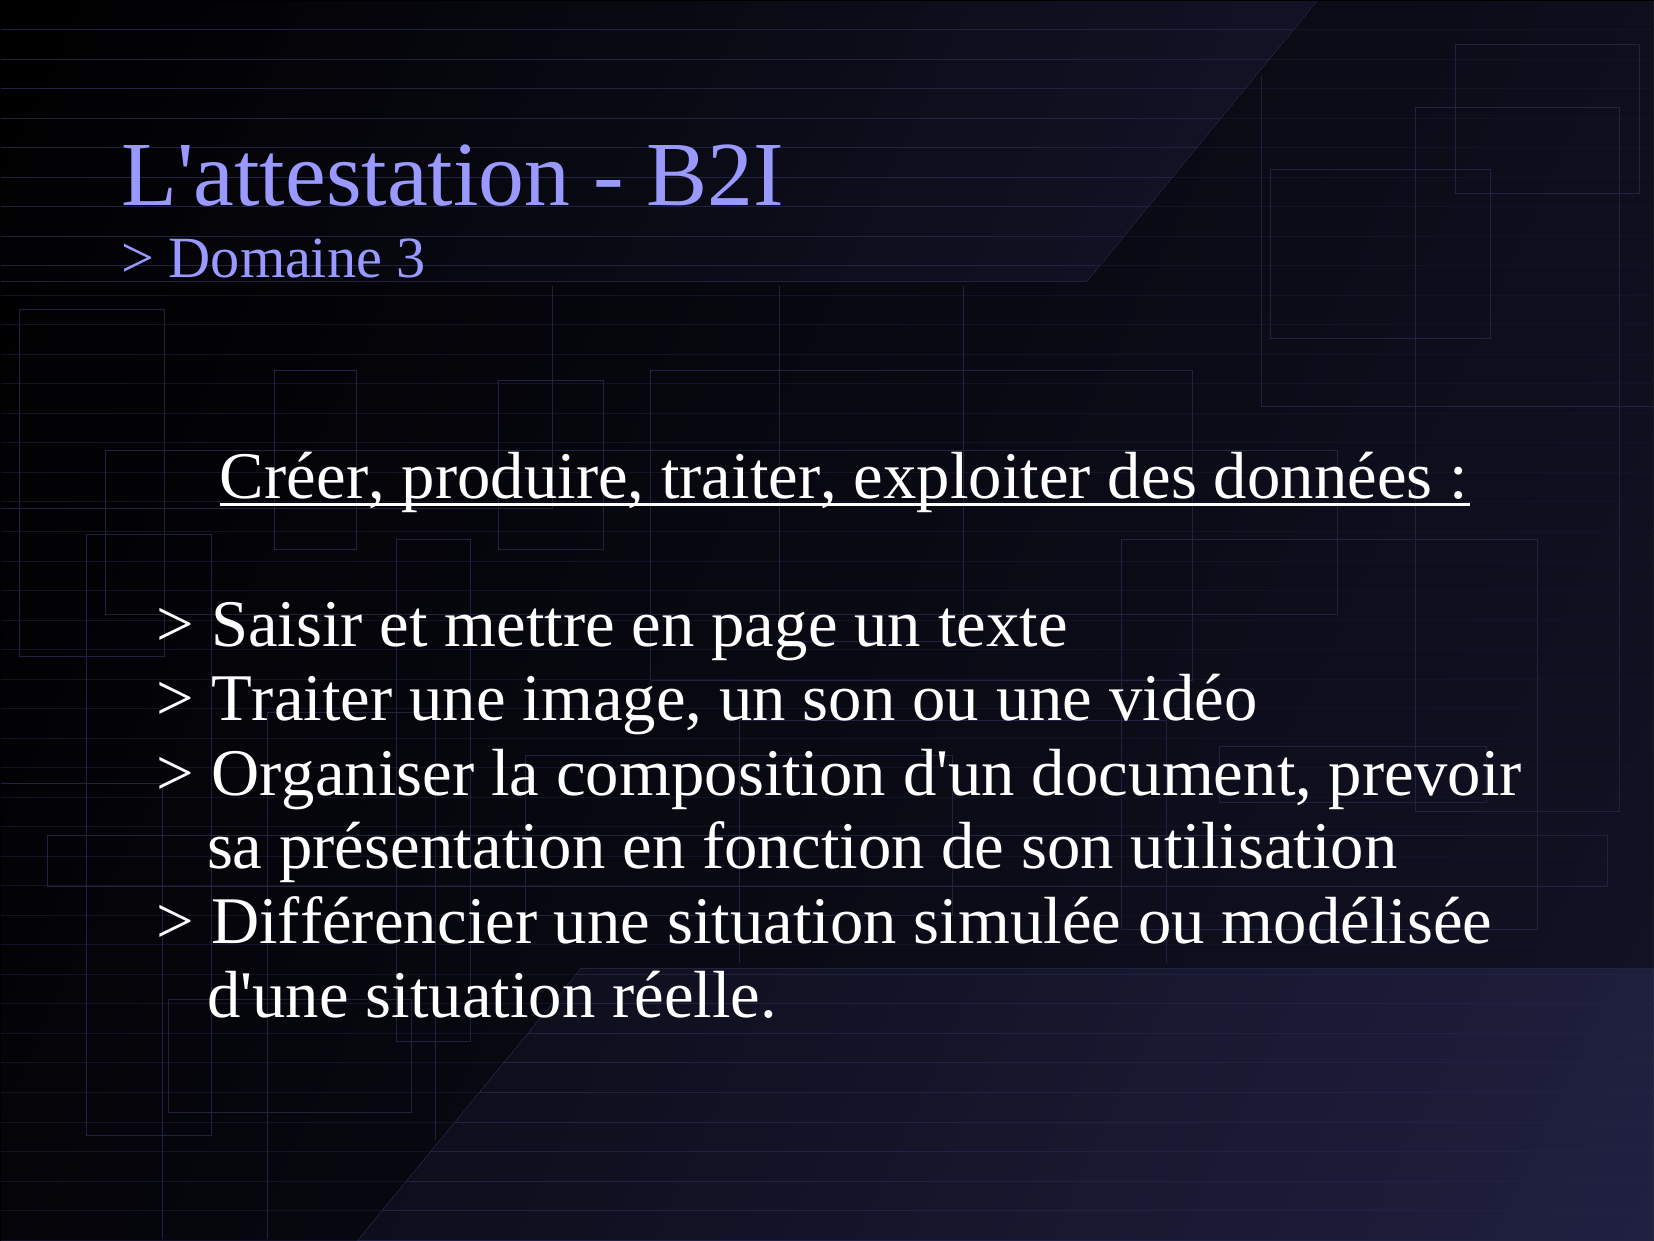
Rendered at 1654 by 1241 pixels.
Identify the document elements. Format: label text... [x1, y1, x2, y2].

subtitle Créer, produire, traiter, exploiter des données : > Saisir et mettre en page un texte > Traiter une image, un son ou une vidéo > Organiser la composition d'un document, prevoir sa présentation en fonction de son utilisation > Différencier une situation simulée ou modélisée d'une situation réelle. [121, 344, 1534, 1127]
title L'attestation - B2I > Domaine 3 [121, 102, 1534, 311]
